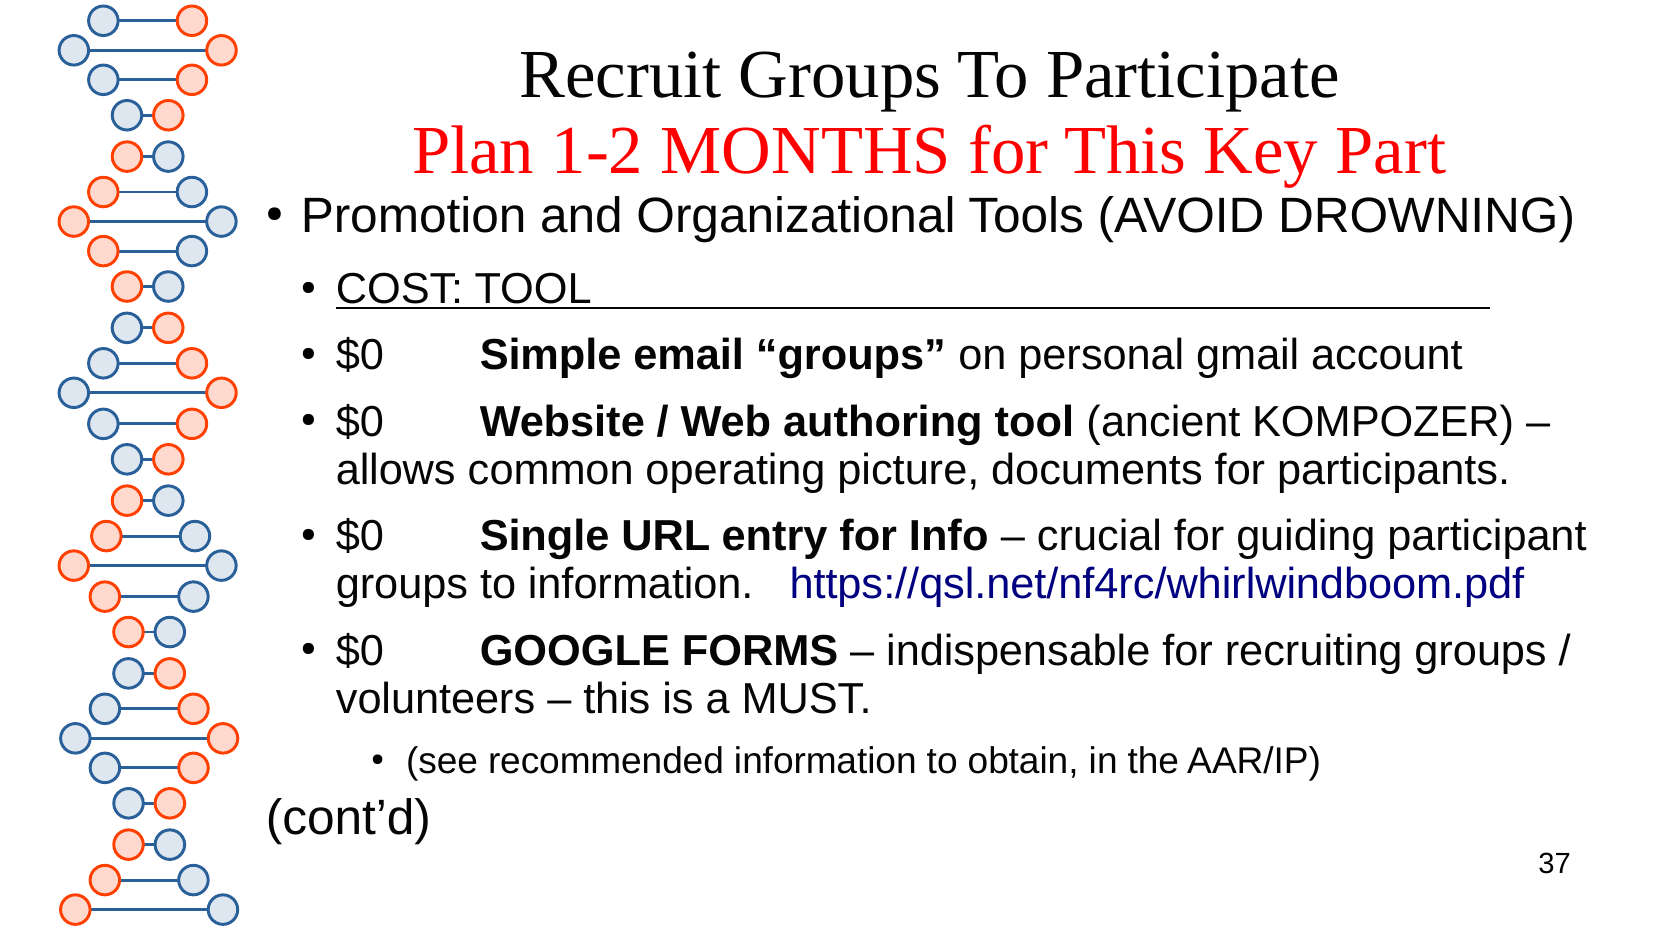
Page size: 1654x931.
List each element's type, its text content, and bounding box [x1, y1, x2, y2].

title Recruit Groups To Participate Plan 1-2 MONTHS for This Key Part [265, 35, 1595, 187]
list Promotion and Organizational Tools (AVOID DROWNING) COST: TOOL $0 Simple email “groups” on personal gmail account $0 Website / Web authoring tool (ancient KOMPOZER) – allows common operating picture, documents for participants. $0 Single URL entry for Info – crucial for guiding participant groups to information. https://qsl.net/nf4rc/whirlwindboom.pdf $0 GOOGLE FORMS – indispensable for recruiting groups / volunteers – this is a MUST. (see recommended information to obtain, in the AAR/IP) (cont’d) [265, 187, 1595, 863]
